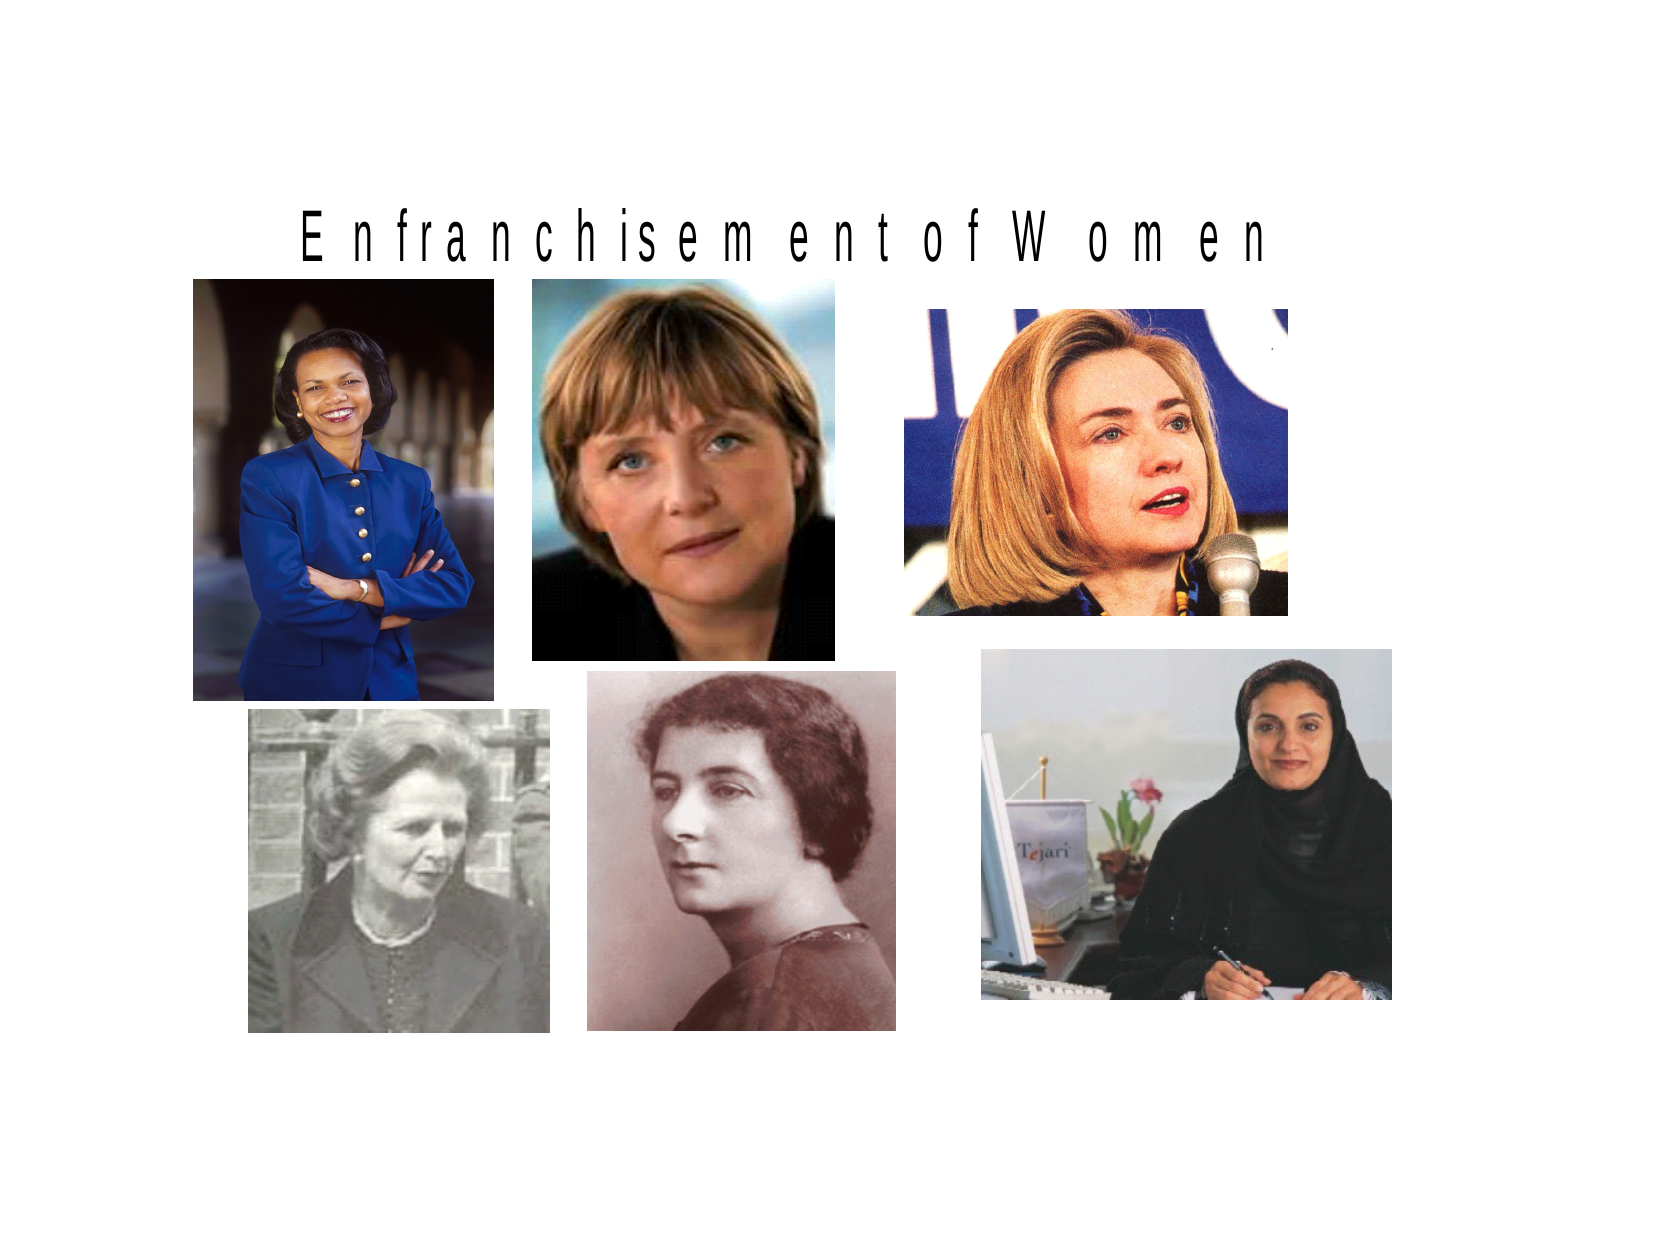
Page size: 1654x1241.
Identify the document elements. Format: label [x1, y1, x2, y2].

picture [150, 150, 1463, 1051]
